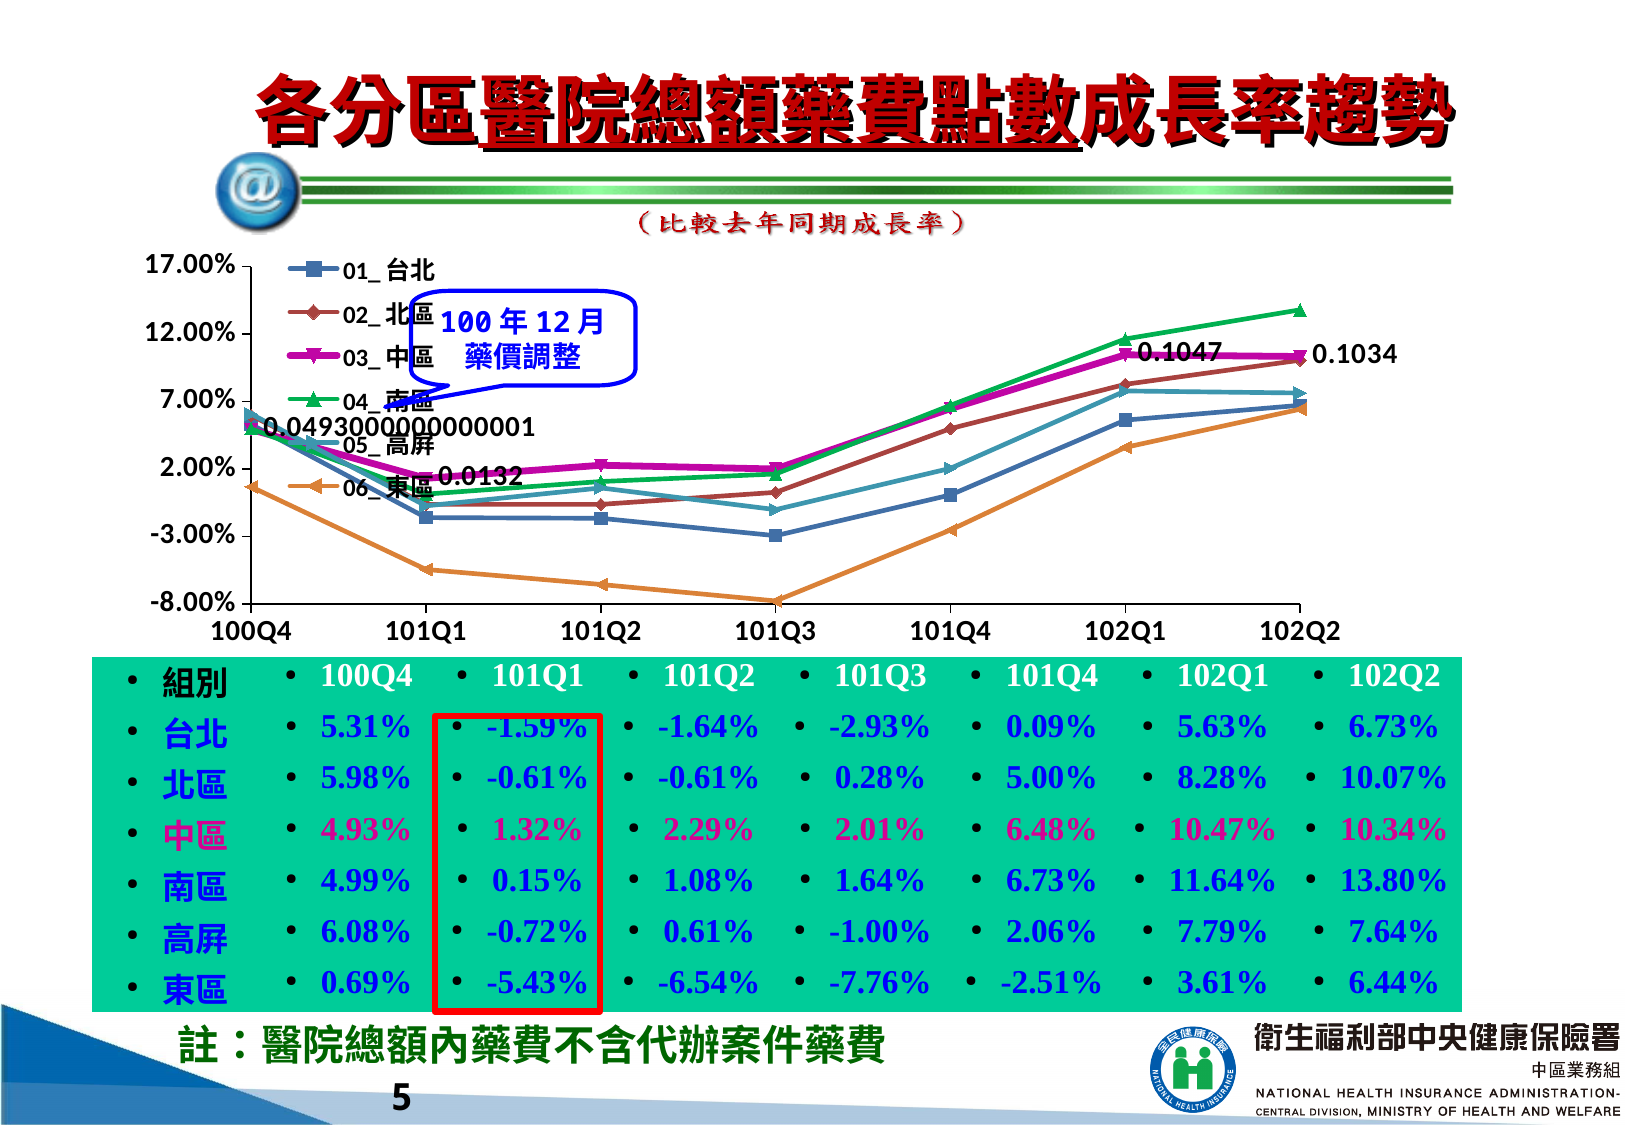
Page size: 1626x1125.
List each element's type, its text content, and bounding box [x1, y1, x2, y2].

table_cell -1.64% [606, 708, 777, 759]
table_cell 南區 [92, 861, 263, 912]
table_cell 0.28% [777, 759, 949, 810]
text_box 註：醫院總額內藥費不含代辦案件藥費 [162, 1011, 990, 1078]
table_cell 6.73% [949, 861, 1120, 912]
table_cell 8.28% [1120, 759, 1291, 810]
table_cell 5.98% [263, 759, 432, 810]
table_cell 5.00% [949, 759, 1120, 810]
table_cell -1.59% [438, 719, 597, 759]
table_cell 13.80% [1291, 861, 1462, 912]
table_cell 6.48% [949, 810, 1120, 861]
table_cell 2.29% [606, 810, 777, 861]
table_cell 7.64% [1291, 912, 1462, 964]
table_cell 5.63% [1120, 708, 1291, 759]
table_cell 2.01% [777, 810, 949, 861]
table_cell 1.64% [777, 861, 949, 912]
table_header 102Q2 [1291, 657, 1462, 708]
table_cell 0.09% [949, 708, 1120, 759]
table_cell 10.07% [1291, 759, 1462, 810]
title 各分區醫院總額藥費點數成長率趨勢 [210, 54, 1497, 243]
table_cell -0.61% [438, 759, 597, 810]
table_header 101Q2 [606, 657, 777, 708]
table_cell 高屛 [92, 912, 263, 964]
table_cell -0.61% [606, 759, 777, 810]
table_cell 10.34% [1291, 810, 1462, 861]
table_cell -1.59% [435, 708, 606, 759]
table_cell 4.93% [263, 810, 432, 861]
table_cell 0.61% [606, 912, 777, 964]
table_header 101Q3 [777, 657, 949, 708]
table_header 組別 [92, 657, 263, 708]
table_header 102Q1 [1120, 657, 1291, 708]
table_cell -1.00% [777, 912, 949, 964]
table_cell 0.69% [263, 964, 432, 1011]
table_cell -6.54% [606, 964, 777, 1011]
text_box 100年12月 藥價調整 [385, 290, 636, 408]
table_header 101Q4 [949, 657, 1120, 708]
table_cell 5.31% [263, 708, 435, 759]
table_header 101Q1 [435, 657, 606, 708]
table_cell 中區 [92, 810, 263, 861]
table_cell 2.06% [949, 912, 1120, 964]
picture [600, 196, 1002, 241]
table_cell -0.72% [438, 912, 597, 964]
table_cell 台北 [92, 708, 263, 759]
table_cell -5.43% [438, 964, 597, 1008]
table_cell 6.08% [263, 912, 432, 964]
table_cell 1.08% [606, 861, 777, 912]
table_cell -2.93% [777, 708, 949, 759]
table_cell -7.76% [777, 964, 949, 1011]
table_header 100Q4 [263, 657, 435, 708]
table_cell 11.64% [1120, 861, 1291, 912]
table_cell 3.61% [1120, 964, 1291, 1012]
table_cell 4.99% [263, 861, 432, 912]
text_box [375, 1078, 755, 1125]
table_cell 6.73% [1291, 708, 1462, 759]
chart [115, 243, 1545, 657]
table_cell 7.79% [1120, 912, 1291, 964]
table_cell 0.15% [438, 861, 597, 912]
table_cell -2.51% [949, 964, 1120, 1012]
table_cell 1.32% [438, 810, 597, 861]
table_cell 10.47% [1120, 810, 1291, 861]
table_cell 北區 [92, 759, 263, 810]
table_cell 東區 [92, 964, 263, 1012]
table_cell 6.44% [1291, 964, 1462, 1012]
